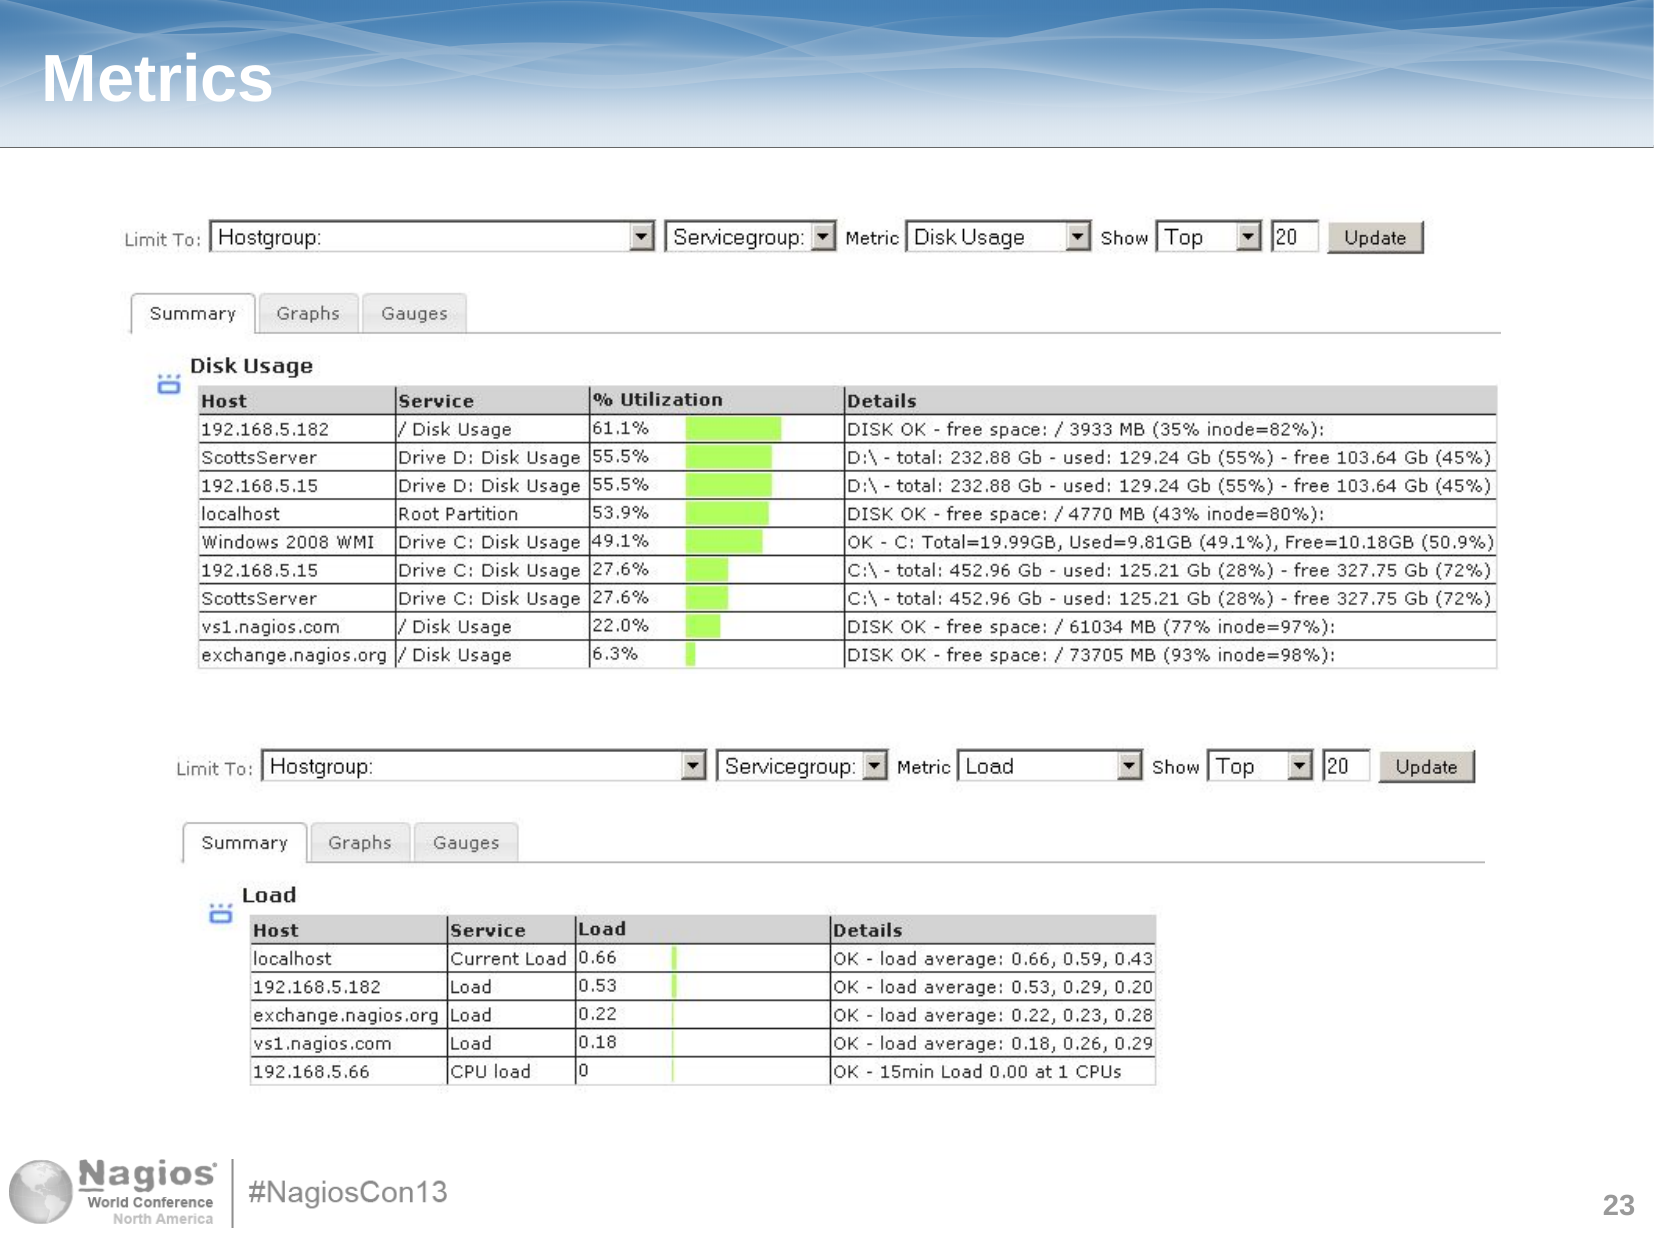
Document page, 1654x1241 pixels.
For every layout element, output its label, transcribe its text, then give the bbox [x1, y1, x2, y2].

title Metrics [41, 29, 1248, 127]
picture [0, 0, 1654, 147]
picture [175, 730, 1485, 1097]
picture [120, 204, 1501, 674]
picture [9, 1159, 453, 1228]
